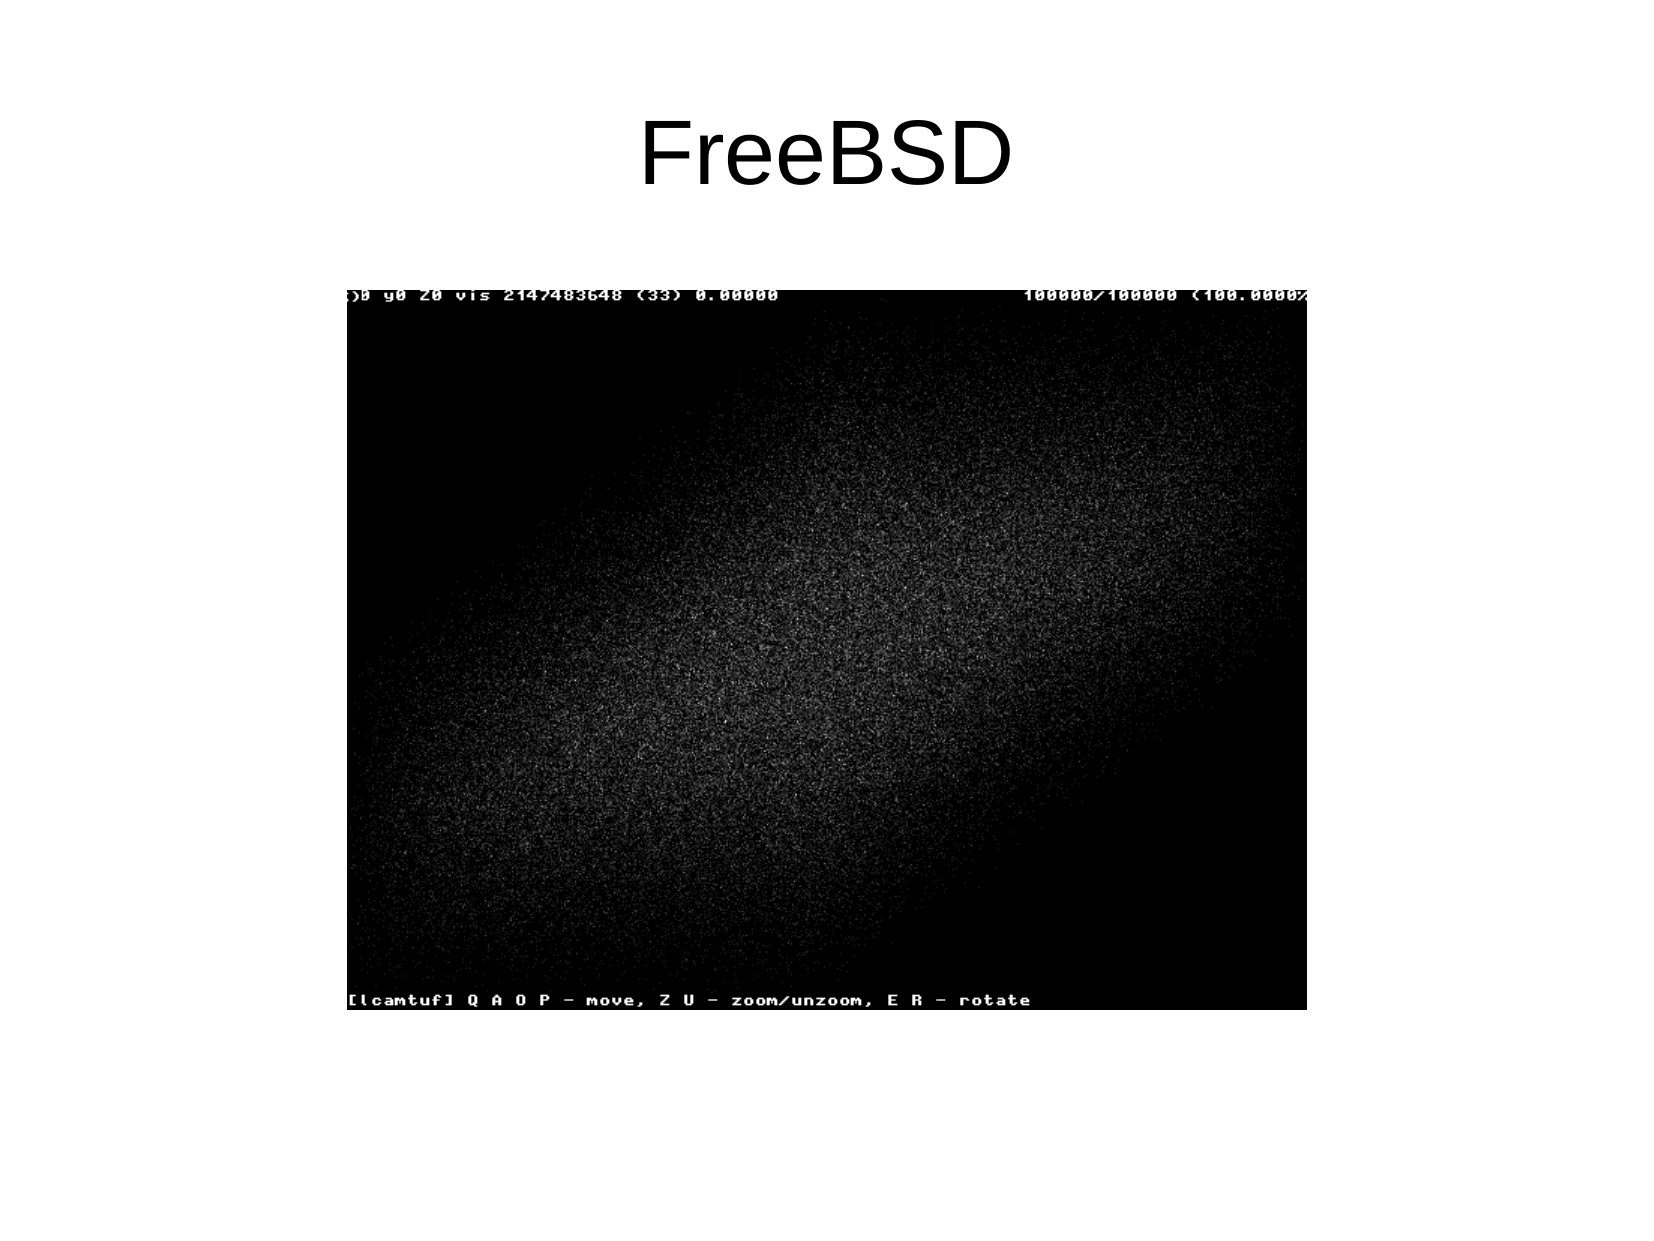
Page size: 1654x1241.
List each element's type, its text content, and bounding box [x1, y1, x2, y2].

title FreeBSD [82, 49, 1571, 257]
picture [347, 290, 1307, 1010]
